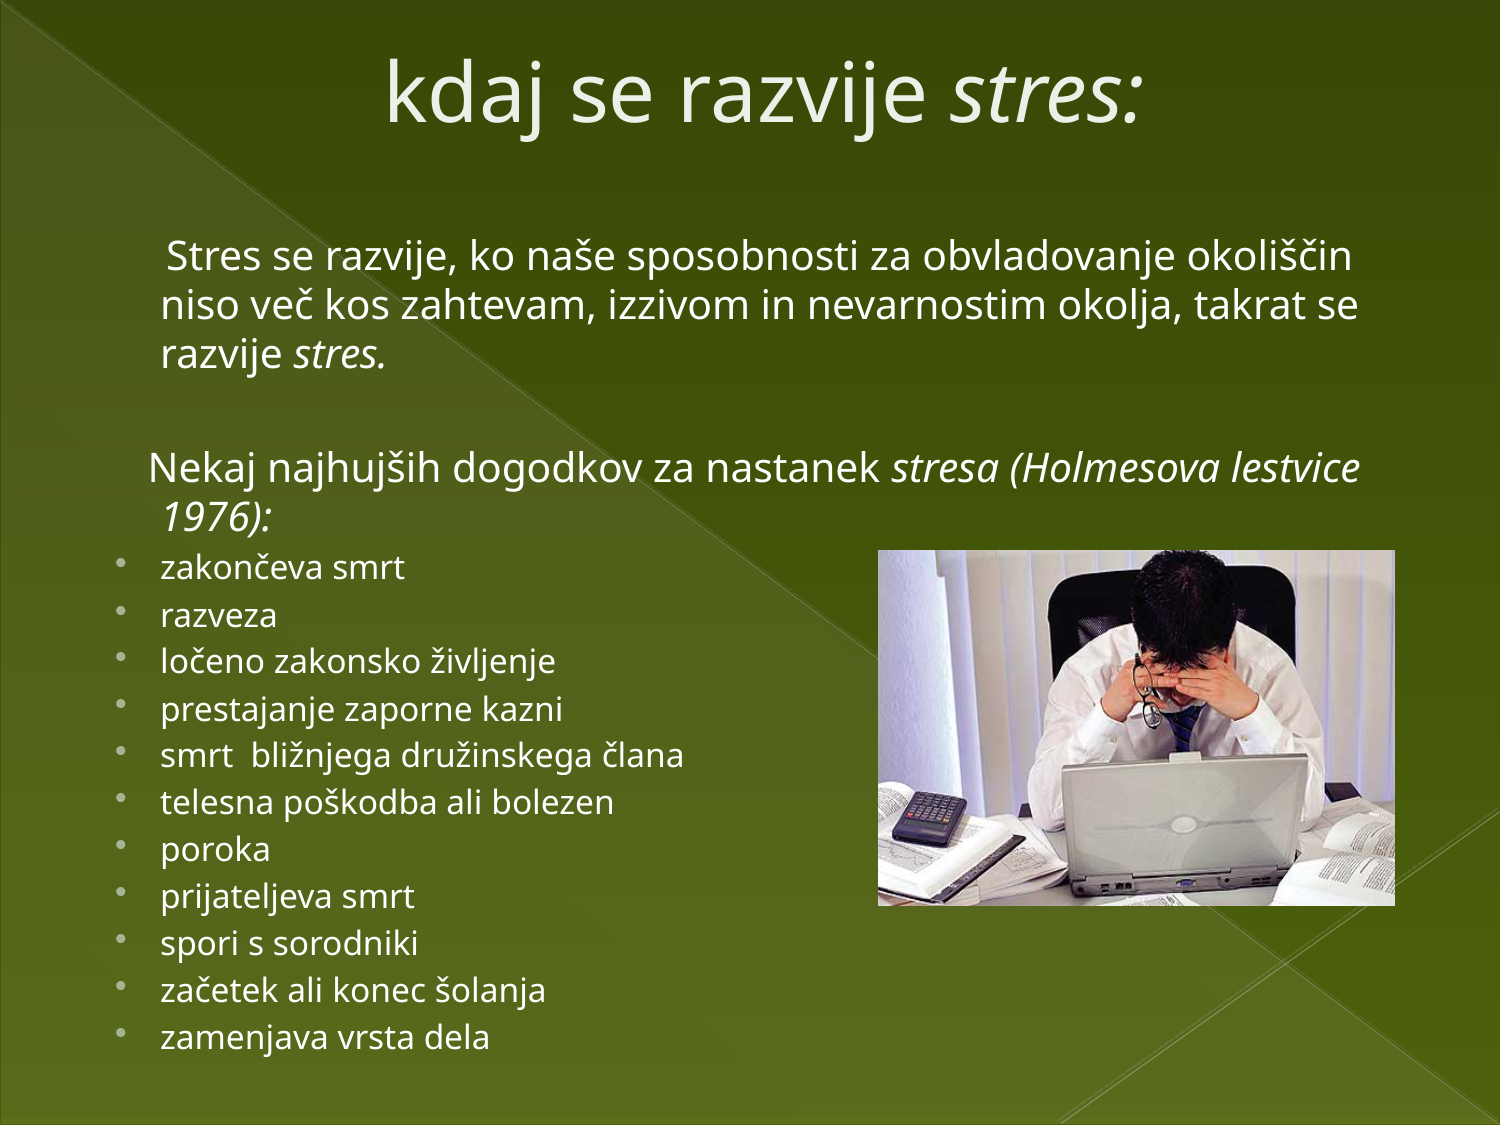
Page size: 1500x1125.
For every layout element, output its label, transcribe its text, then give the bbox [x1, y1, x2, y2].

picture [878, 550, 1395, 906]
list Stres se razvije, ko naše sposobnosti za obvladovanje okoliščin niso več kos zahtevam, izzivom in nevarnostim okolja, takrat se razvije stres. Nekaj najhujših dogodkov za nastanek stresa (Holmesova lestvice 1976): zakončeva smrt razveza ločeno zakonsko življenje prestajanje zaporne kazni smrt bližnjega družinskega člana telesna poškodba ali bolezen poroka prijateljeva smrt spori s sorodniki začetek ali konec šolanja zamenjava vrsta dela [93, 222, 1444, 1125]
title kdaj se razvije stres: [82, 0, 1432, 179]
